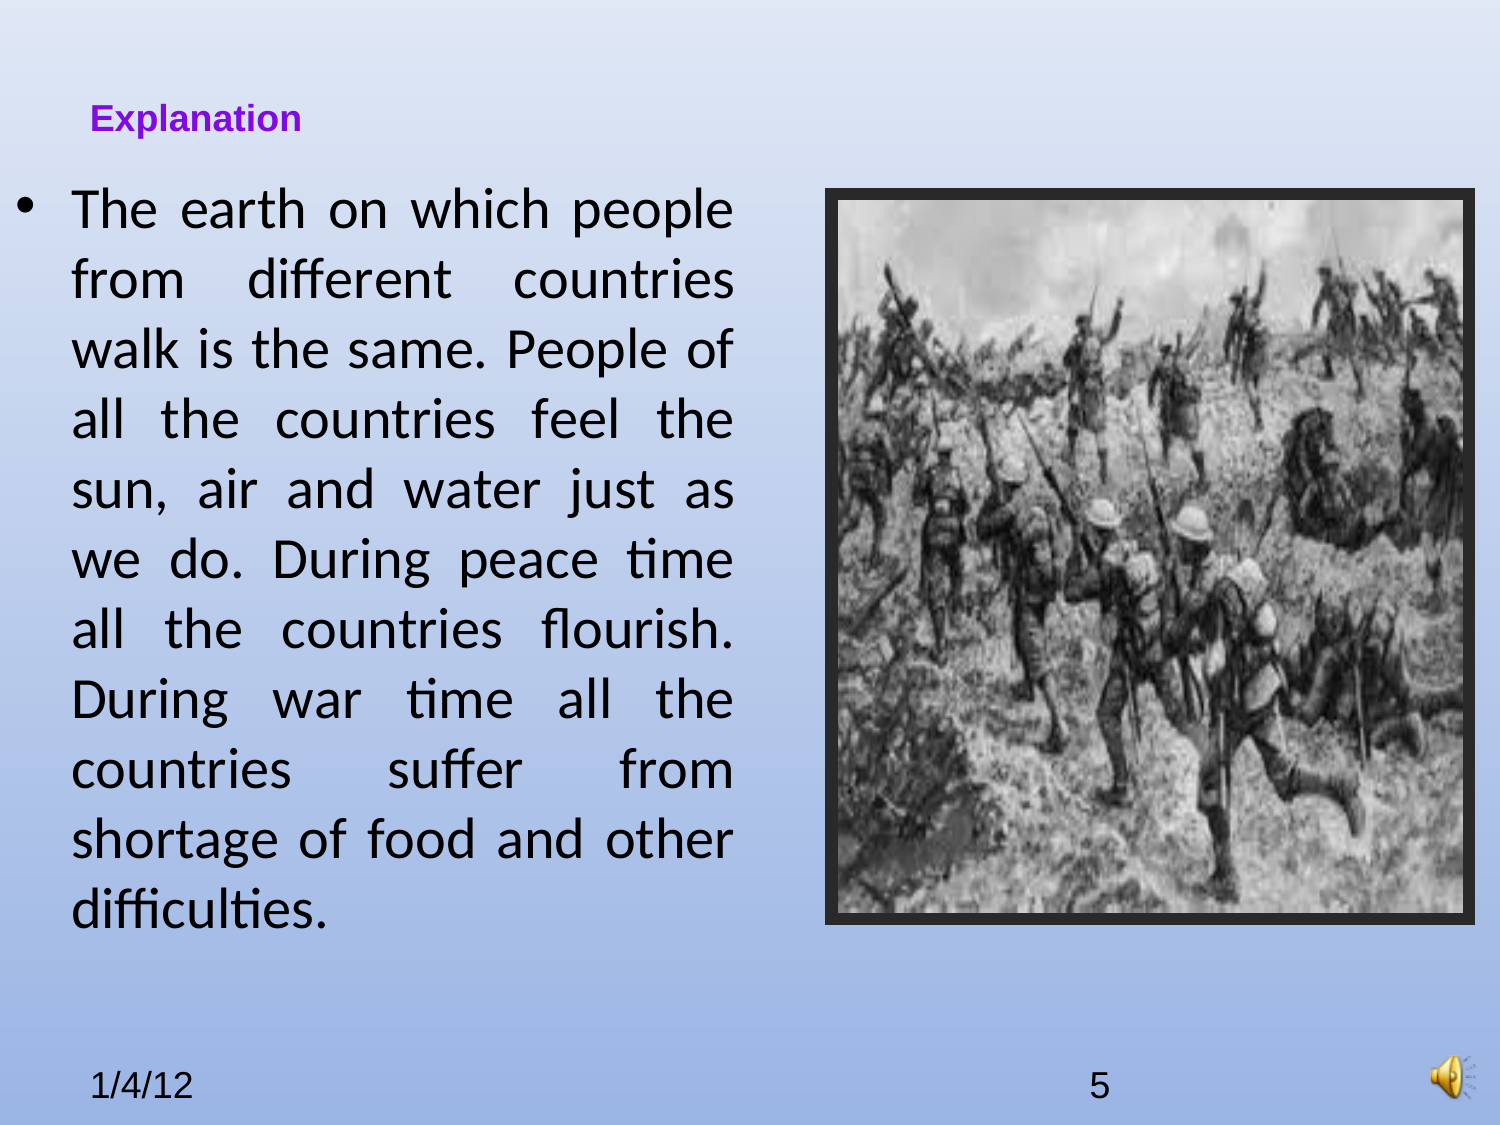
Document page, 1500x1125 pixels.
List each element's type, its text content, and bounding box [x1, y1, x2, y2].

text_box The earth on which people from different countries walk is the same. People of all the countries feel the sun, air and water just as we do. During peace time all the countries flourish. During war time all the countries suffer from shortage of food and other difficulties. [0, 162, 751, 1038]
text_box Explanation [74, 45, 792, 188]
picture [1429, 1054, 1480, 1105]
picture [837, 200, 1463, 913]
